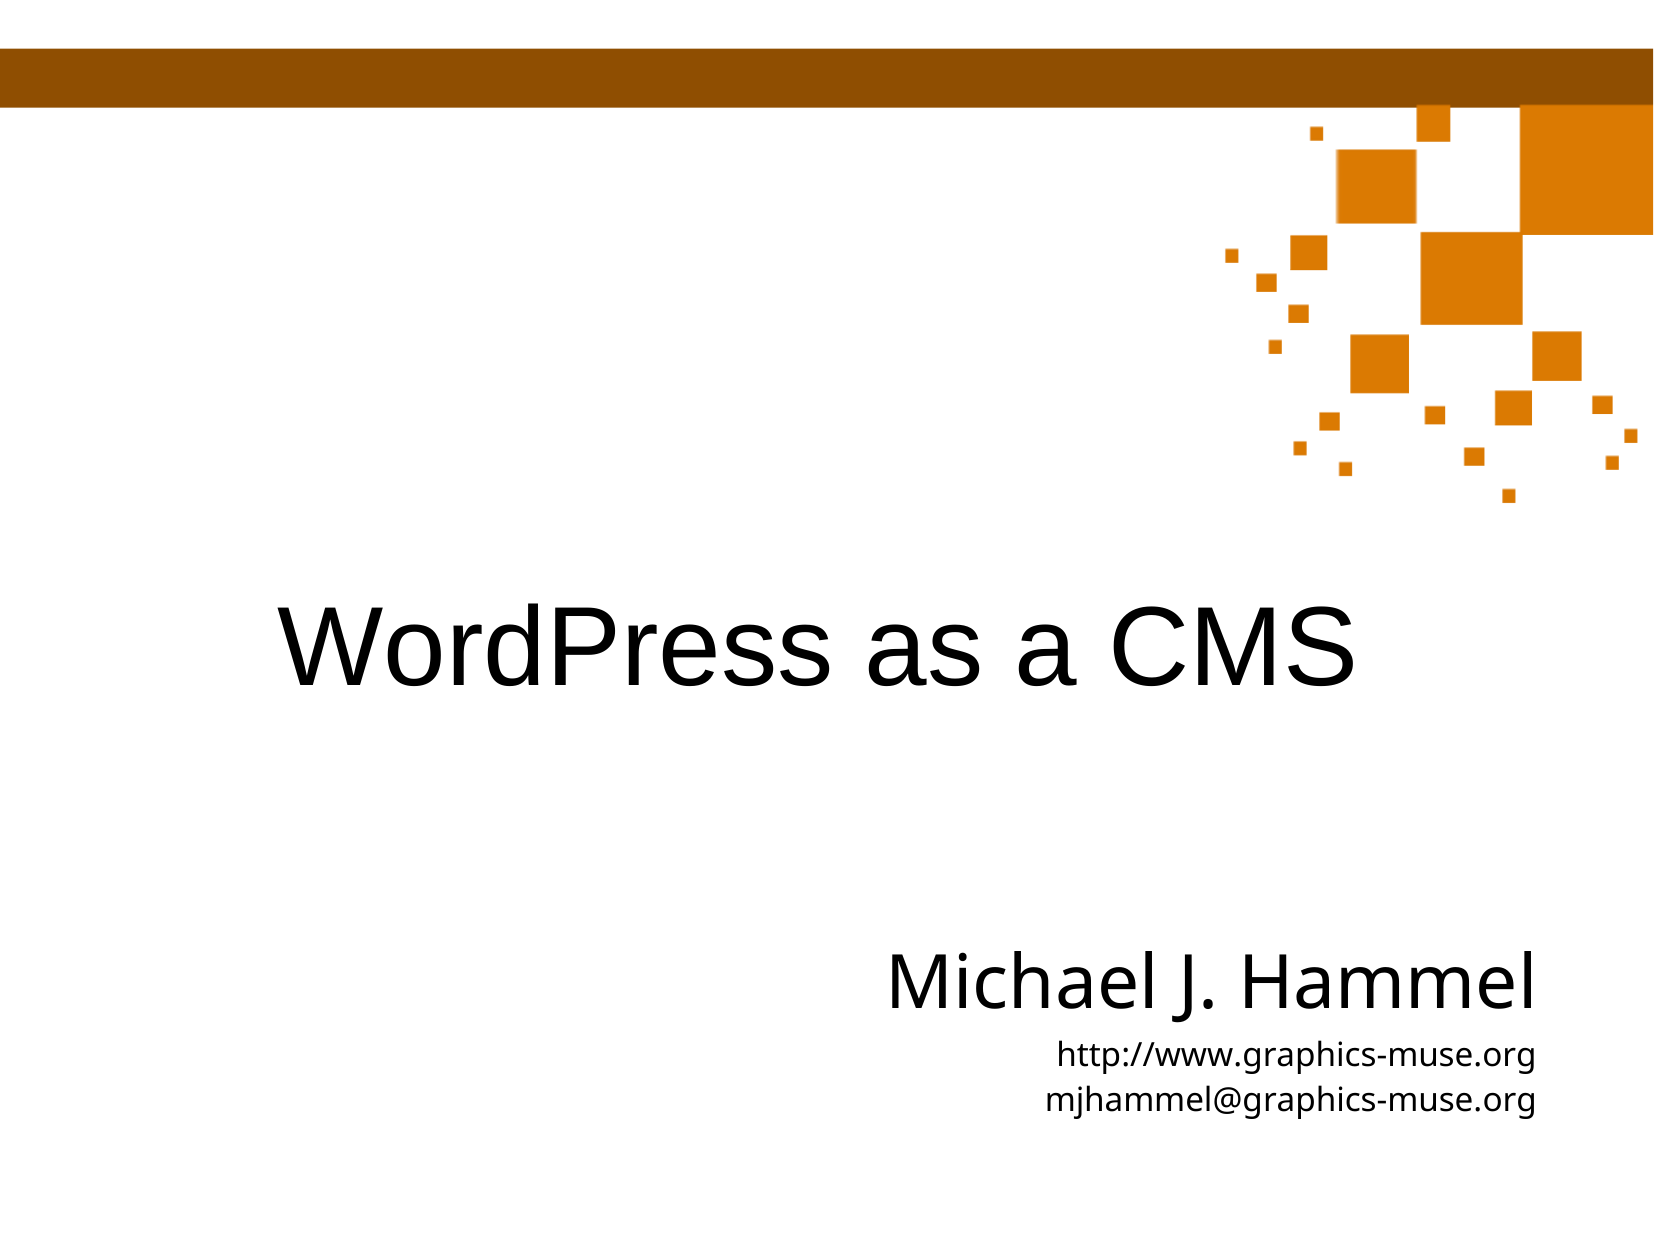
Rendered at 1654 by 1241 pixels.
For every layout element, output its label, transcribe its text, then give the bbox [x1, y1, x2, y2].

title Michael J. Hammel http://www.graphics-muse.org mjhammel@graphics-muse.org [593, 942, 1538, 1107]
picture [0, 0, 1654, 1241]
title WordPress as a CMS [112, 542, 1525, 751]
